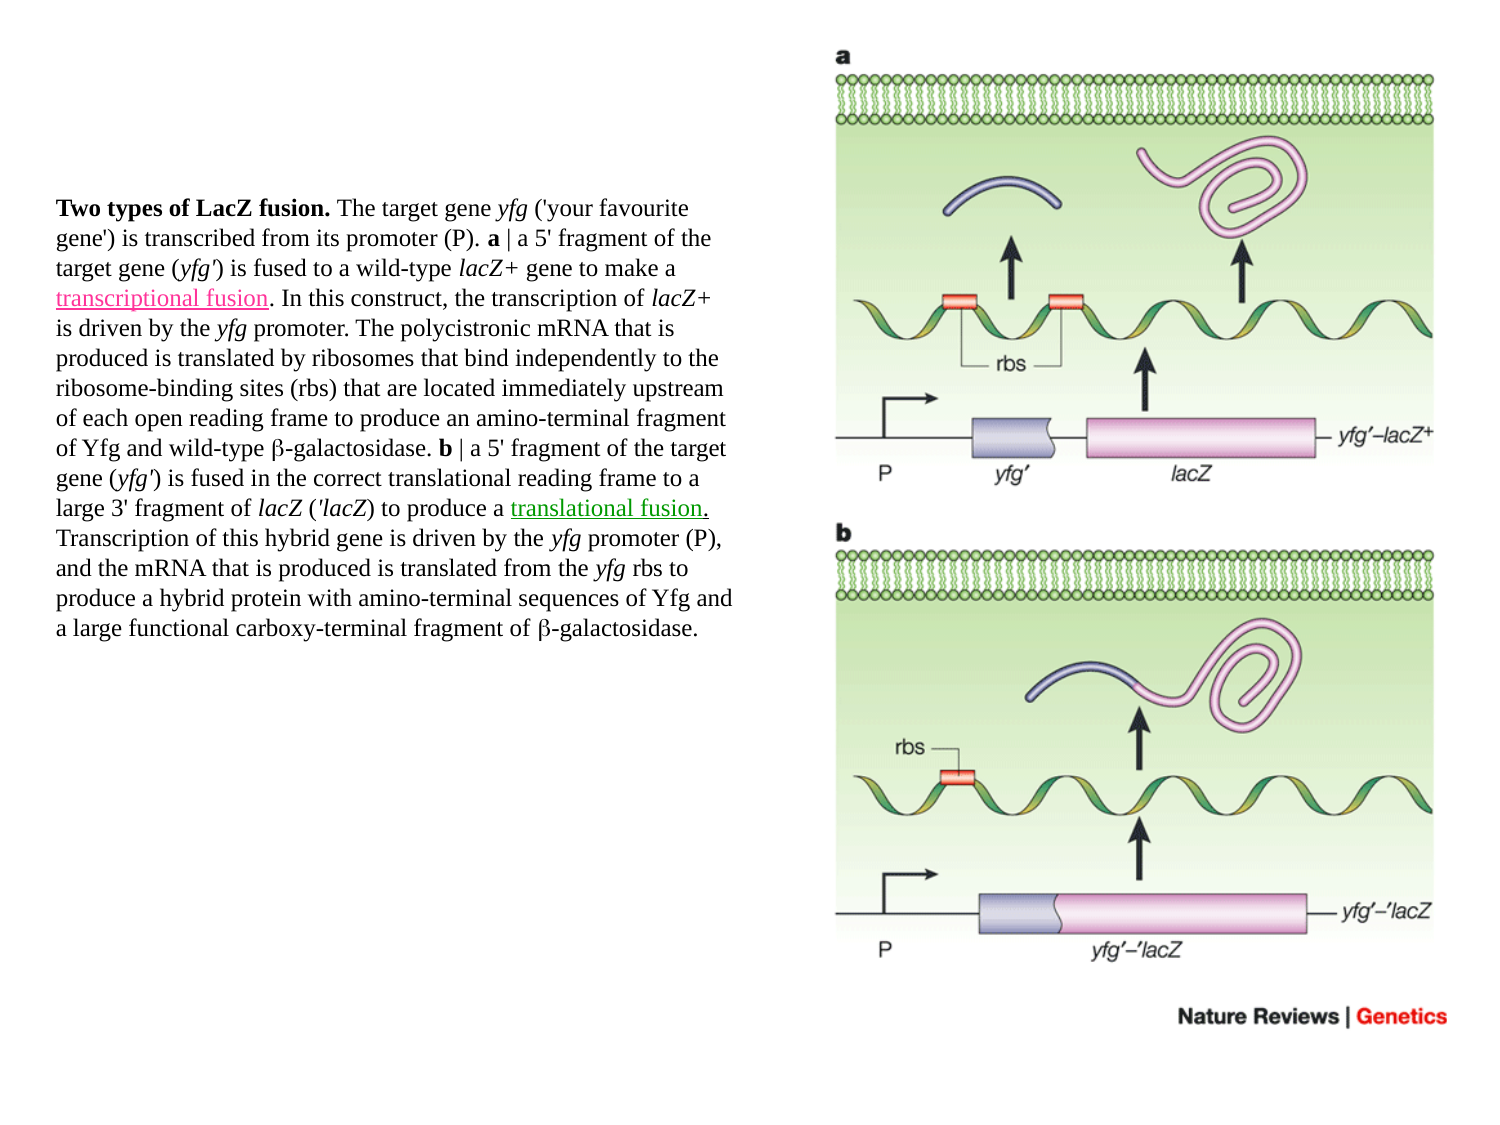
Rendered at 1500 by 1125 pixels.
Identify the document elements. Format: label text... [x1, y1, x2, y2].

text_box Two types of LacZ fusion. The target gene yfg ('your favourite gene') is transcribed from its promoter (P). a | a 5' fragment of the target gene (yfg') is fused to a wild-type lacZ+ gene to make a transcriptional fusion. In this construct, the transcription of lacZ+ is driven by the yfg promoter. The polycistronic mRNA that is produced is translated by ribosomes that bind independently to the ribosome-binding sites (rbs) that are located immediately upstream of each open reading frame to produce an amino-terminal fragment of Yfg and wild-type -galactosidase. b | a 5' fragment of the target gene (yfg') is fused in the correct translational reading frame to a large 3' fragment of lacZ ('lacZ) to produce a translational fusion. Transcription of this hybrid gene is driven by the yfg promoter (P), and the mRNA that is produced is translated from the yfg rbs to produce a hybrid protein with amino-terminal sequences of Yfg and a large functional carboxy-terminal fragment of -galactosidase. [41, 184, 750, 679]
picture [809, 42, 1447, 1043]
